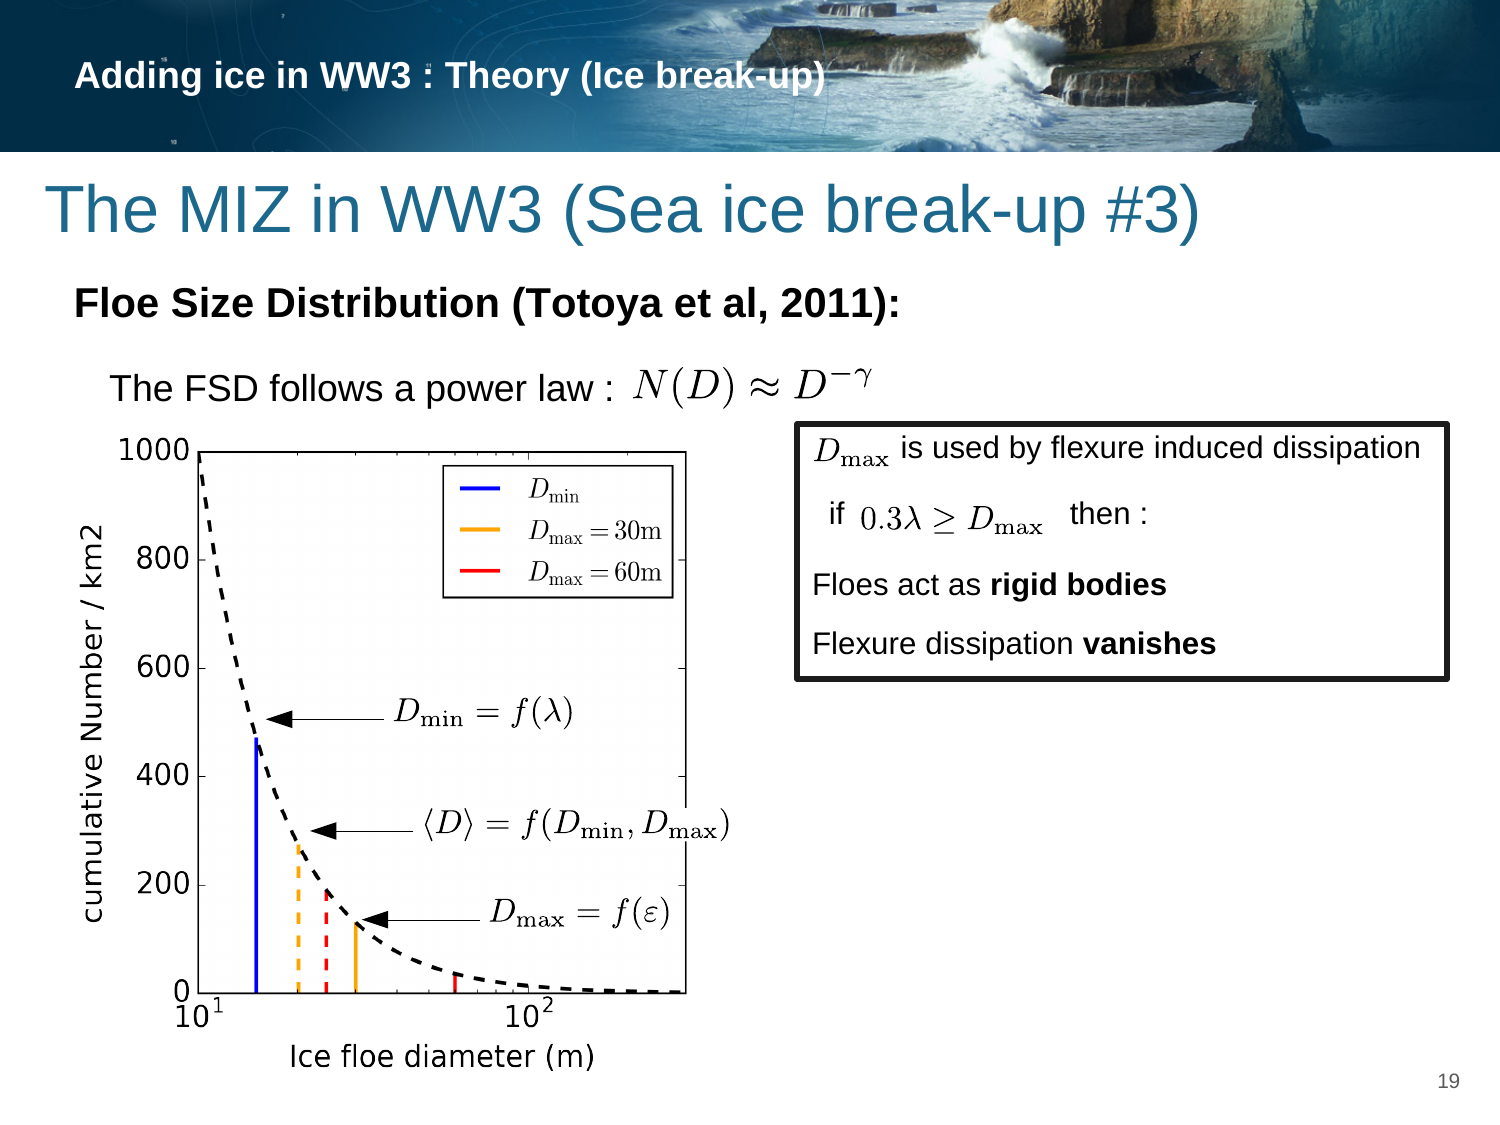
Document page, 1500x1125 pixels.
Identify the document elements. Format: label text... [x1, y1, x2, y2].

title Adding ice in WW3 : Theory (Ice break-up) [59, 29, 857, 119]
text_box [886, 505, 1043, 535]
text_box [488, 896, 672, 930]
picture [55, 411, 709, 1104]
text_box [631, 363, 874, 409]
text_box if [805, 489, 886, 543]
title The MIZ in WW3 (Sea ice break-up #3) [29, 118, 1300, 294]
text_box The FSD follows a power law : [800, 427, 1444, 555]
text_box Floes act as rigid bodies [800, 561, 1190, 614]
text_box The FSD follows a power law : [59, 354, 1477, 555]
picture [0, 0, 1500, 152]
text_box [392, 696, 575, 730]
text_box [812, 438, 885, 467]
text_box Flexure dissipation vanishes [800, 620, 1359, 673]
text_box then : [1054, 489, 1444, 543]
text_box is used by flexure induced dissipation [885, 427, 1444, 477]
text_box [421, 808, 732, 842]
text_box Floe Size Distribution (Totoya et al, 2011): [59, 265, 1477, 354]
